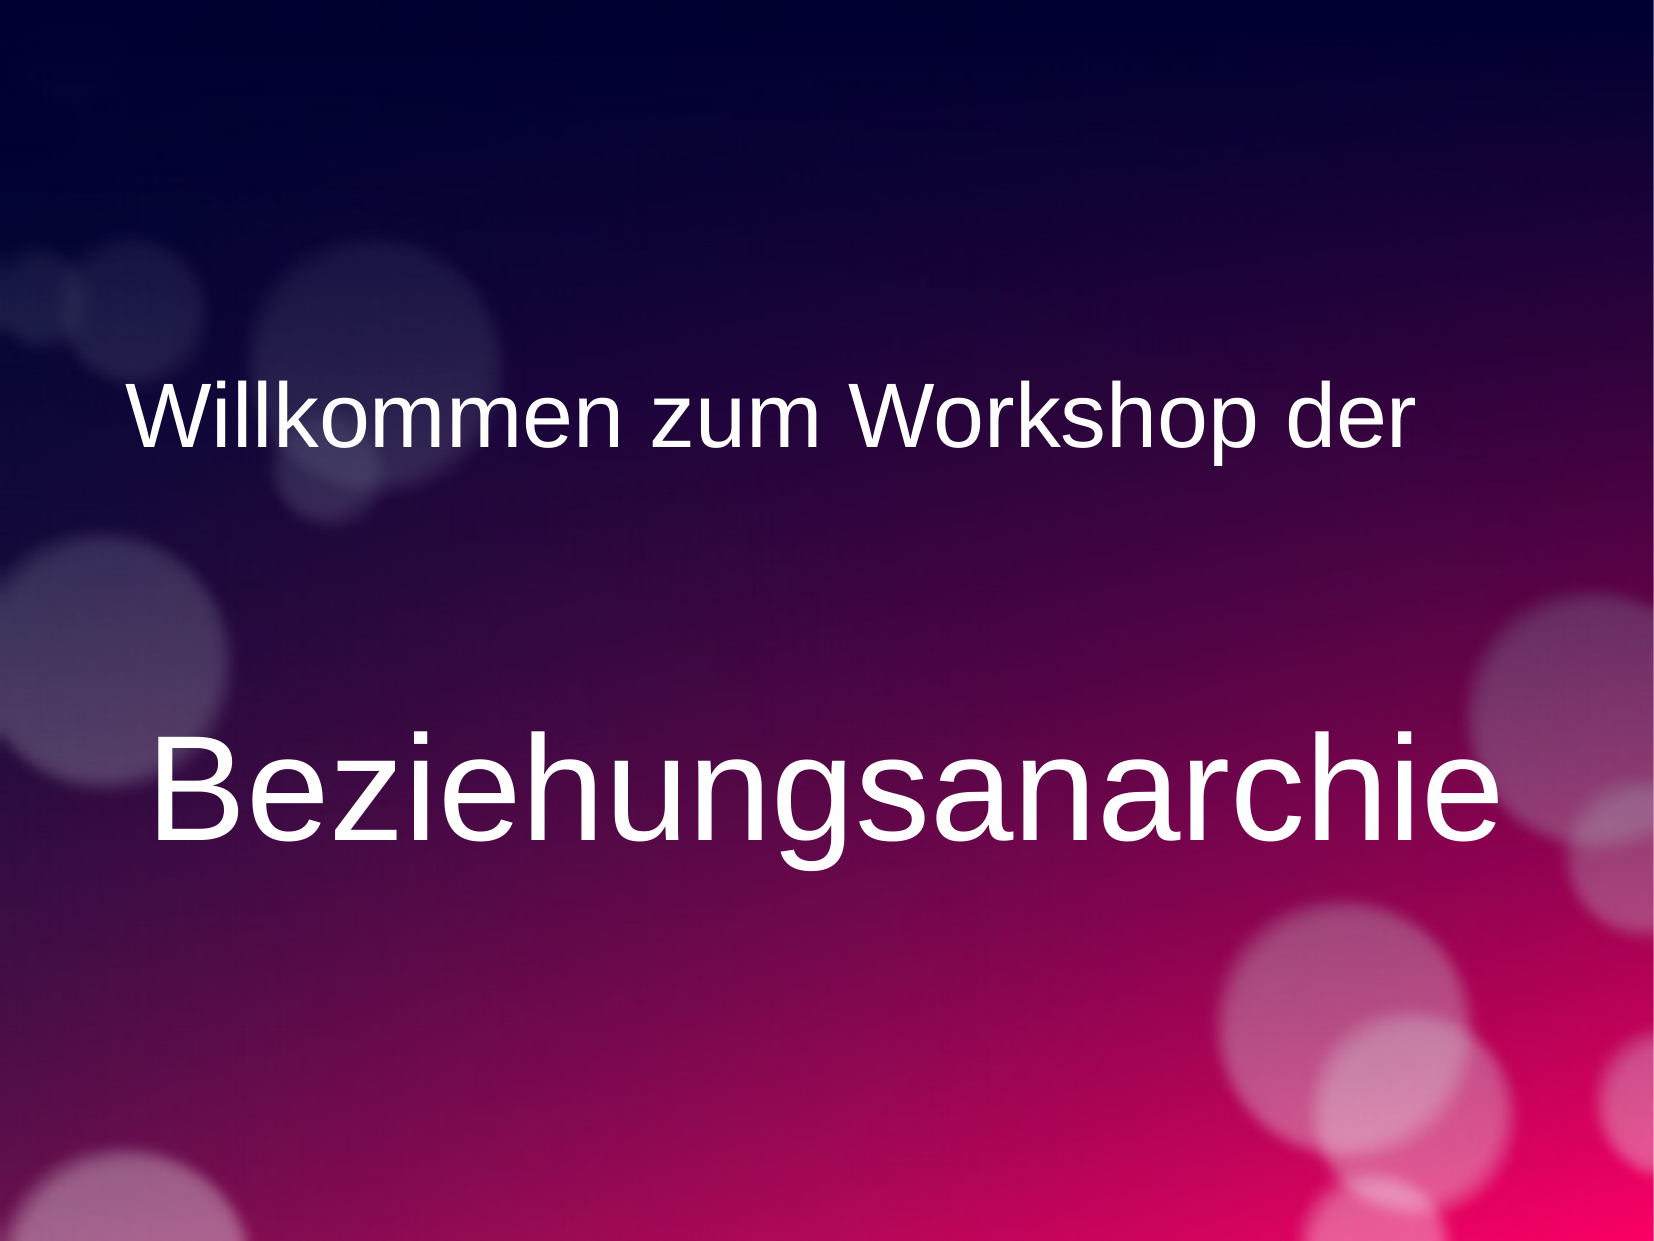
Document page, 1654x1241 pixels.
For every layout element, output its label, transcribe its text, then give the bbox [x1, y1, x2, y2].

picture [0, 0, 1654, 1241]
subtitle Beziehungsanarchie [82, 566, 1571, 1010]
title Willkommen zum Workshop der [82, 312, 1571, 520]
